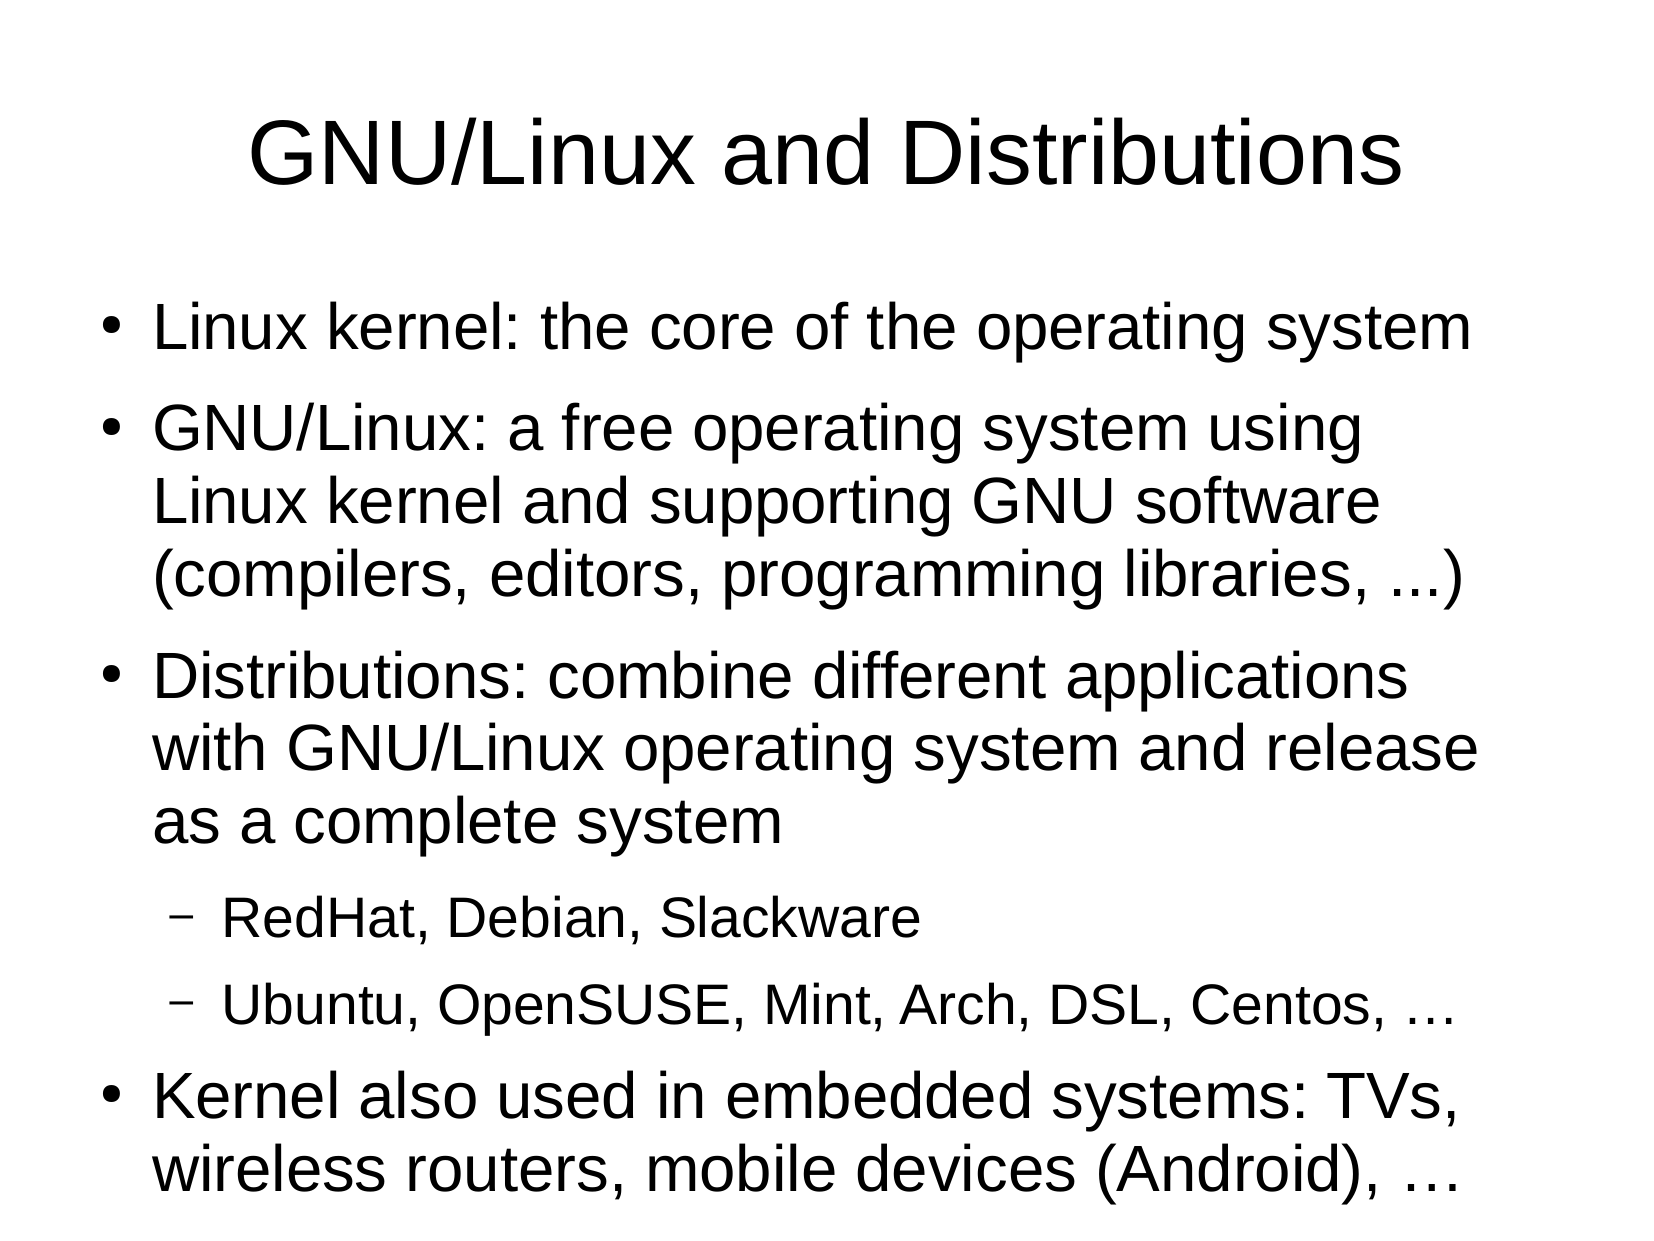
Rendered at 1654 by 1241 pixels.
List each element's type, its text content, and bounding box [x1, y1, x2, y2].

list Linux kernel: the core of the operating system GNU/Linux: a free operating system using Linux kernel and supporting GNU software (compilers, editors, programming libraries, ...) Distributions: combine different applications with GNU/Linux operating system and release as a complete system RedHat, Debian, Slackware Ubuntu, OpenSUSE, Mint, Arch, DSL, Centos, … Kernel also used in embedded systems: TVs, wireless routers, mobile devices (Android), … [82, 290, 1538, 1217]
title GNU/Linux and Distributions [82, 49, 1571, 257]
